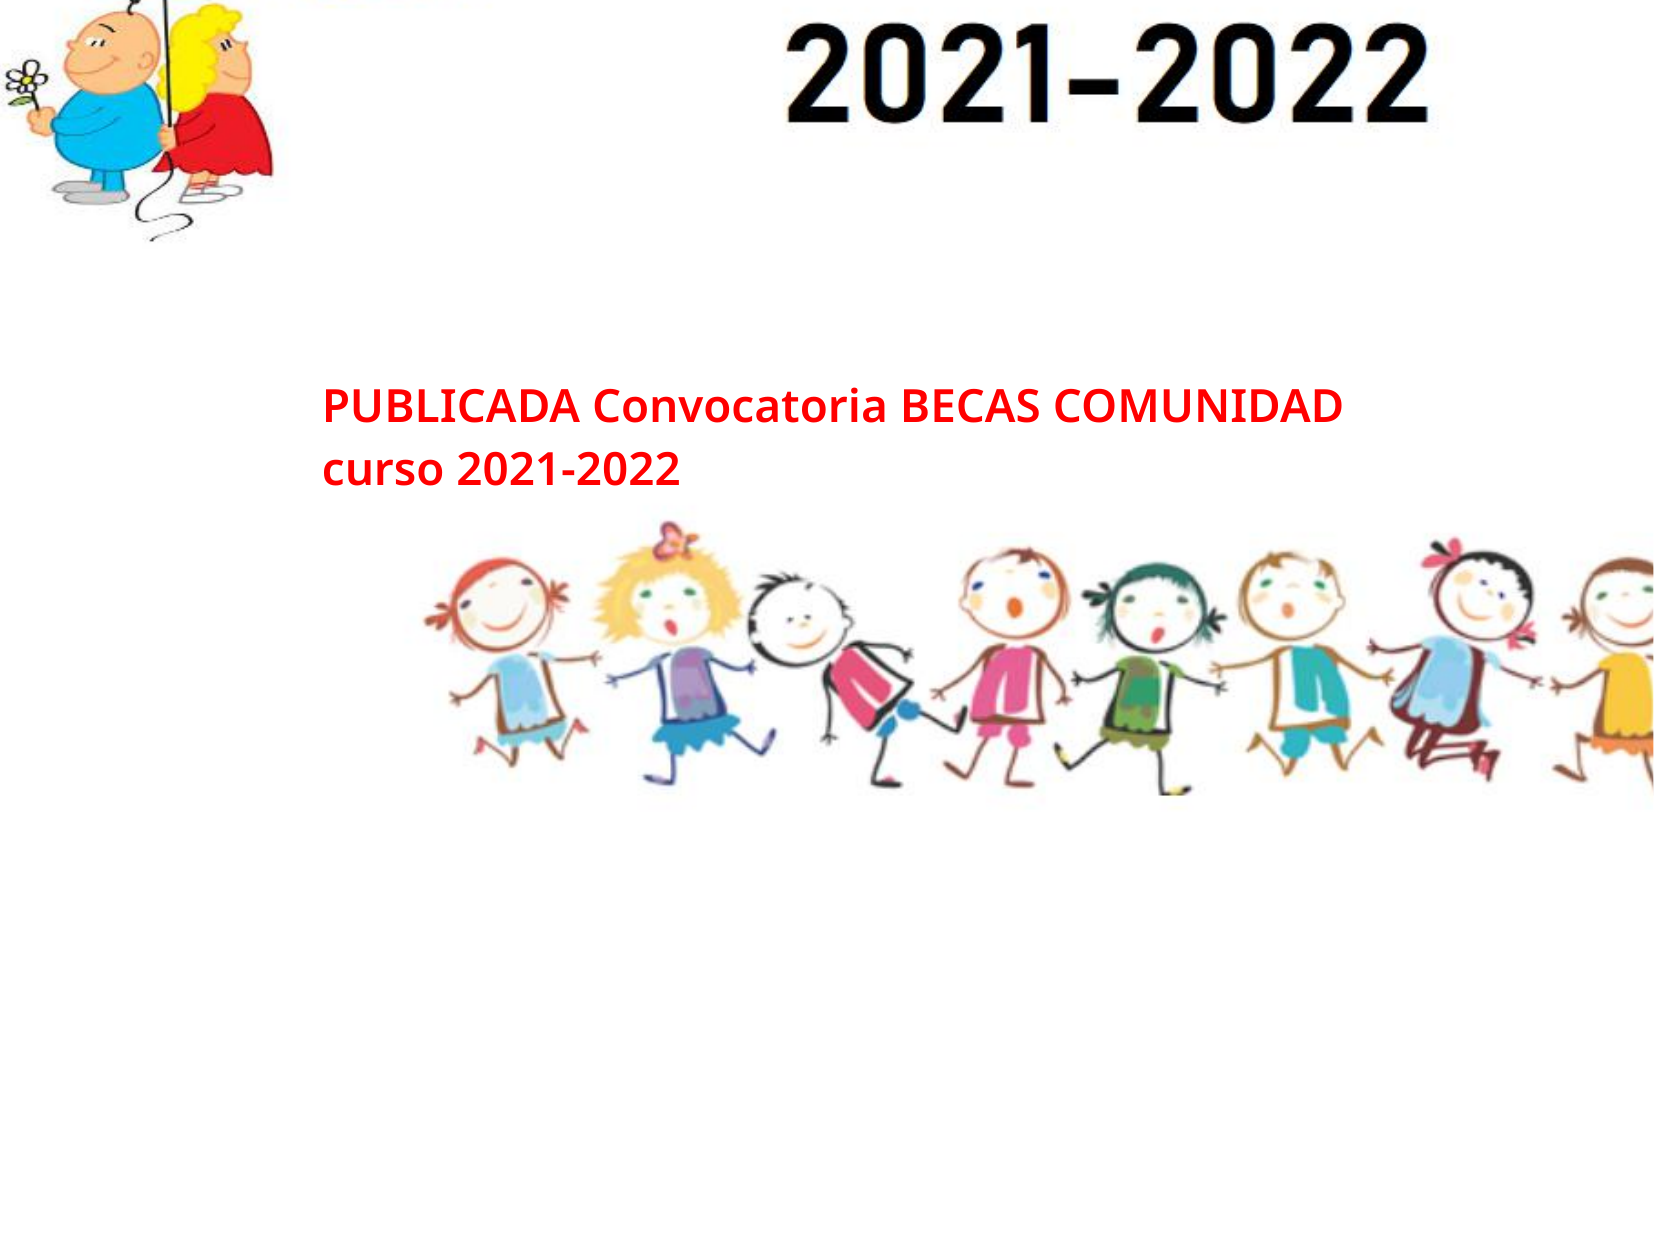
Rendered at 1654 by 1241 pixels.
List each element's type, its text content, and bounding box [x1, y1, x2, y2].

picture [0, 0, 1654, 827]
text_box PUBLICADA Convocatoria BECAS COMUNIDAD curso 2021-2022 [307, 366, 1654, 520]
